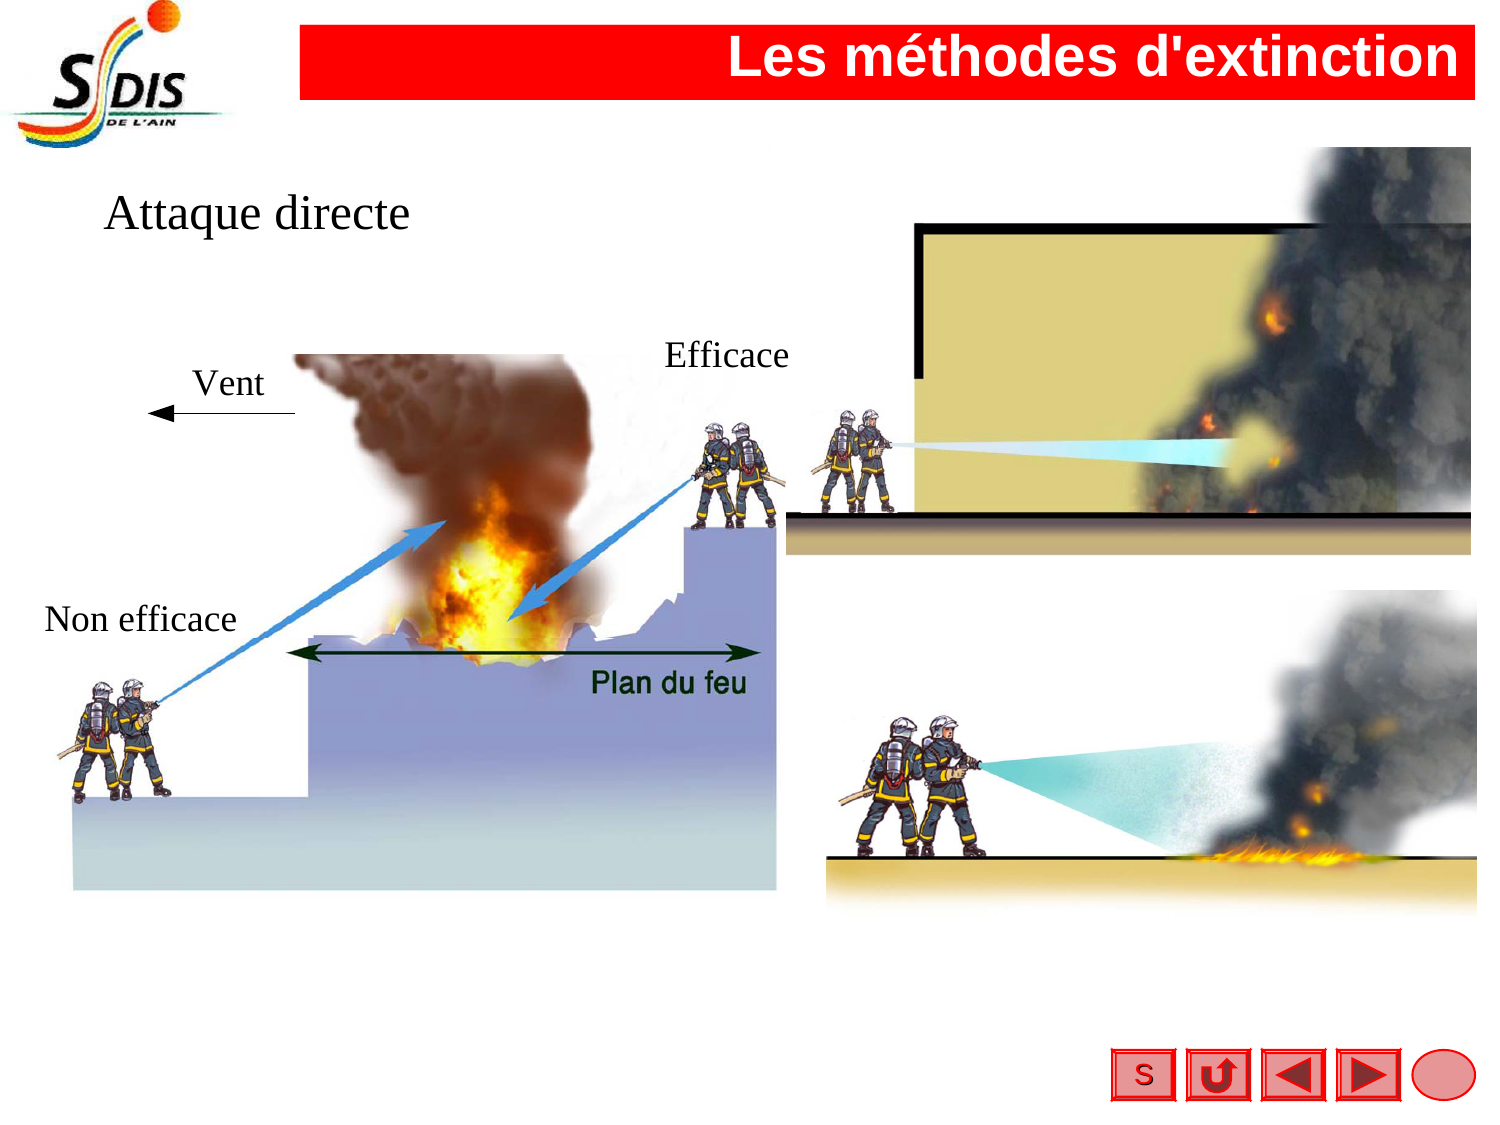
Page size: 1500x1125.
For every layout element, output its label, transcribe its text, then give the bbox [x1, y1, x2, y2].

text_box Non efficace [29, 590, 325, 648]
text_box Vent [177, 354, 296, 414]
text_box [1412, 1049, 1476, 1101]
picture [1342, 1055, 1395, 1095]
picture [826, 590, 1477, 916]
picture [1267, 1055, 1320, 1095]
text_box Efficace [649, 326, 945, 384]
text_box Attaque directe [88, 177, 650, 249]
picture [1117, 1055, 1170, 1095]
picture [1192, 1055, 1245, 1095]
picture [47, 147, 1471, 945]
picture [0, 0, 237, 148]
text_box Les méthodes d'extinction [299, 24, 1475, 89]
